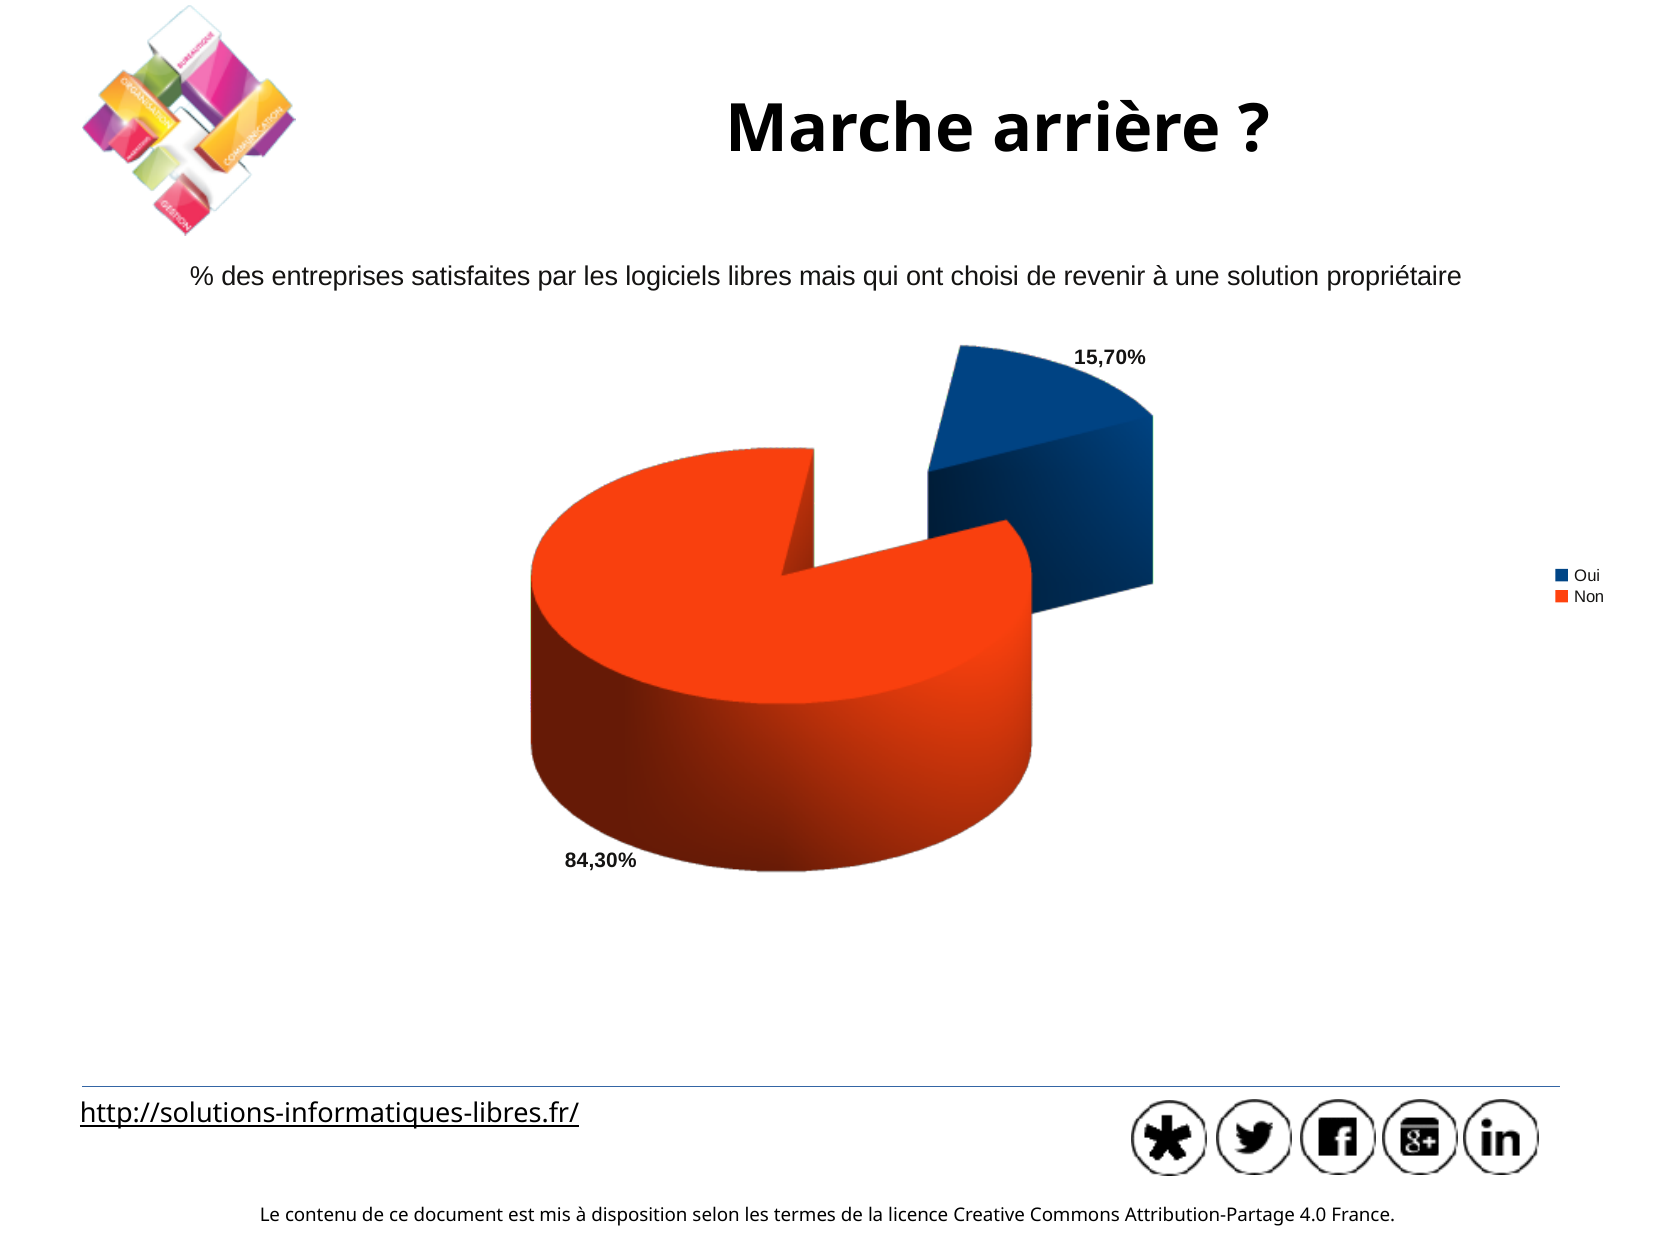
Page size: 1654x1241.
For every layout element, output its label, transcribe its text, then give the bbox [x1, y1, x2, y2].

picture [1300, 1099, 1376, 1175]
picture [1463, 1099, 1539, 1175]
picture [1131, 1100, 1207, 1176]
picture [1382, 1099, 1458, 1175]
title Marche arrière ? [342, 13, 1654, 237]
picture [82, 5, 296, 236]
picture [0, 248, 1652, 928]
picture [1216, 1099, 1292, 1175]
